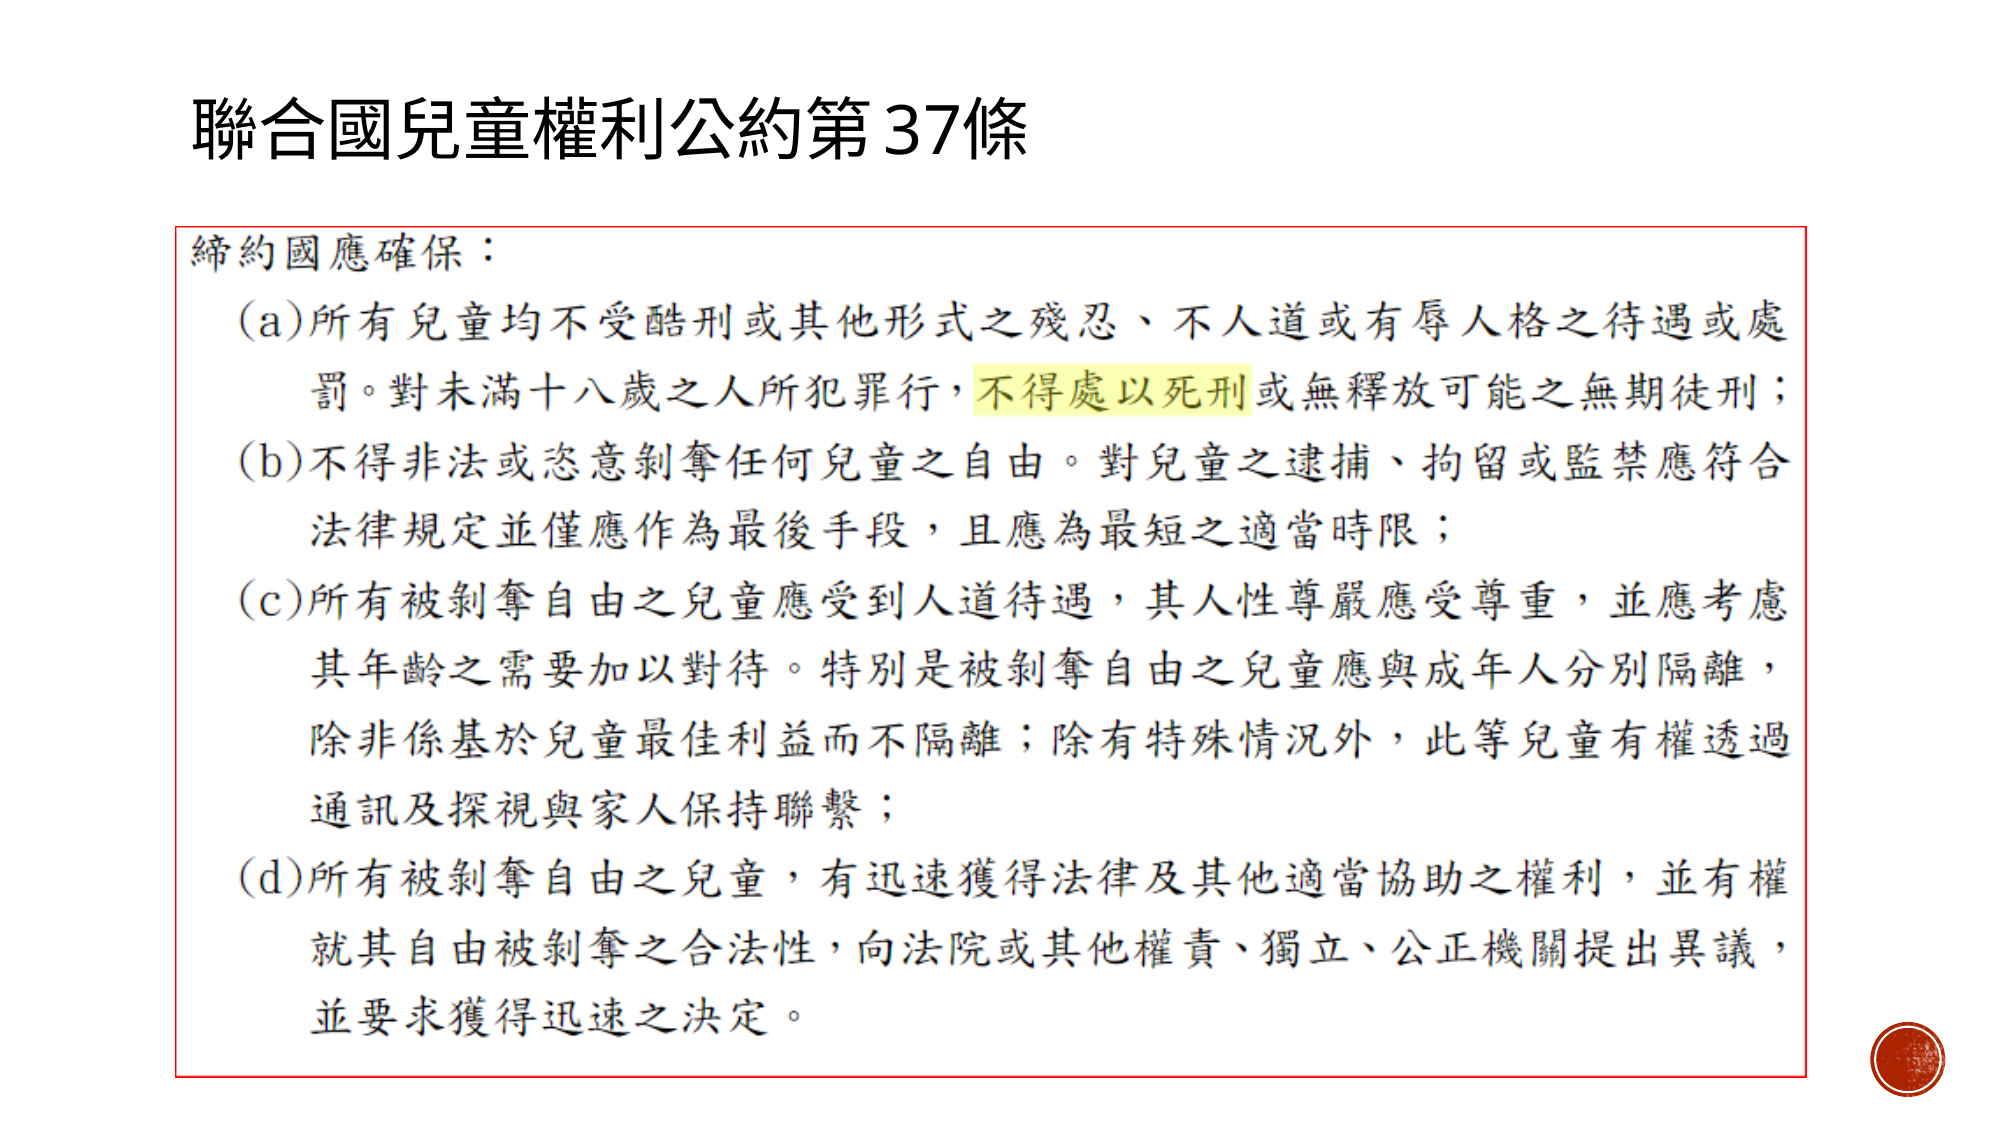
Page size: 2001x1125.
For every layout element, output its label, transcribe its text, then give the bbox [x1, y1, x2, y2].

title 聯合國兒童權利公約第37條 [175, 79, 1826, 179]
picture [175, 226, 1807, 1078]
